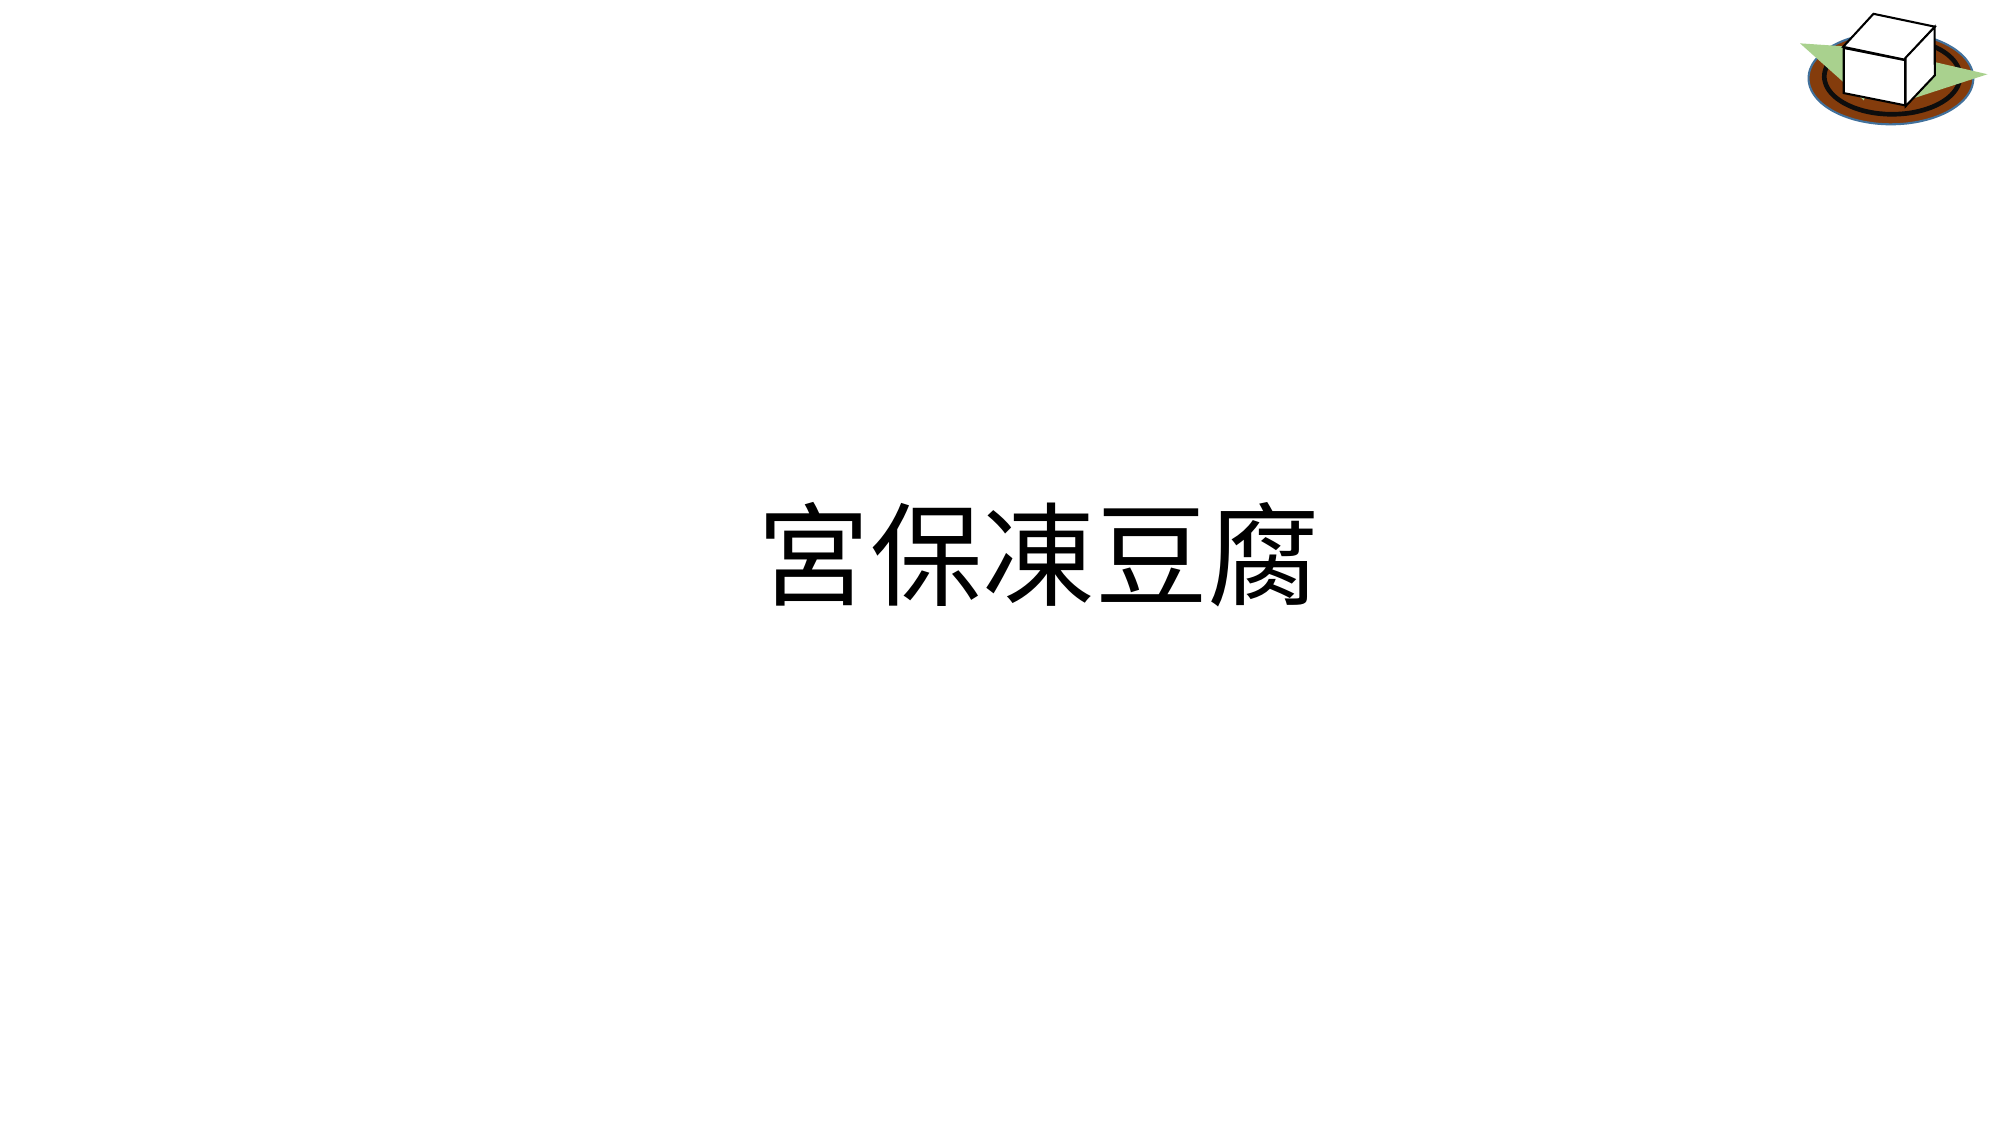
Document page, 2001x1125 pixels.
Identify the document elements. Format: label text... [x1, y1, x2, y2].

text_box 宮保凍豆腐 [615, 477, 1463, 630]
text_box [1800, 13, 1988, 125]
